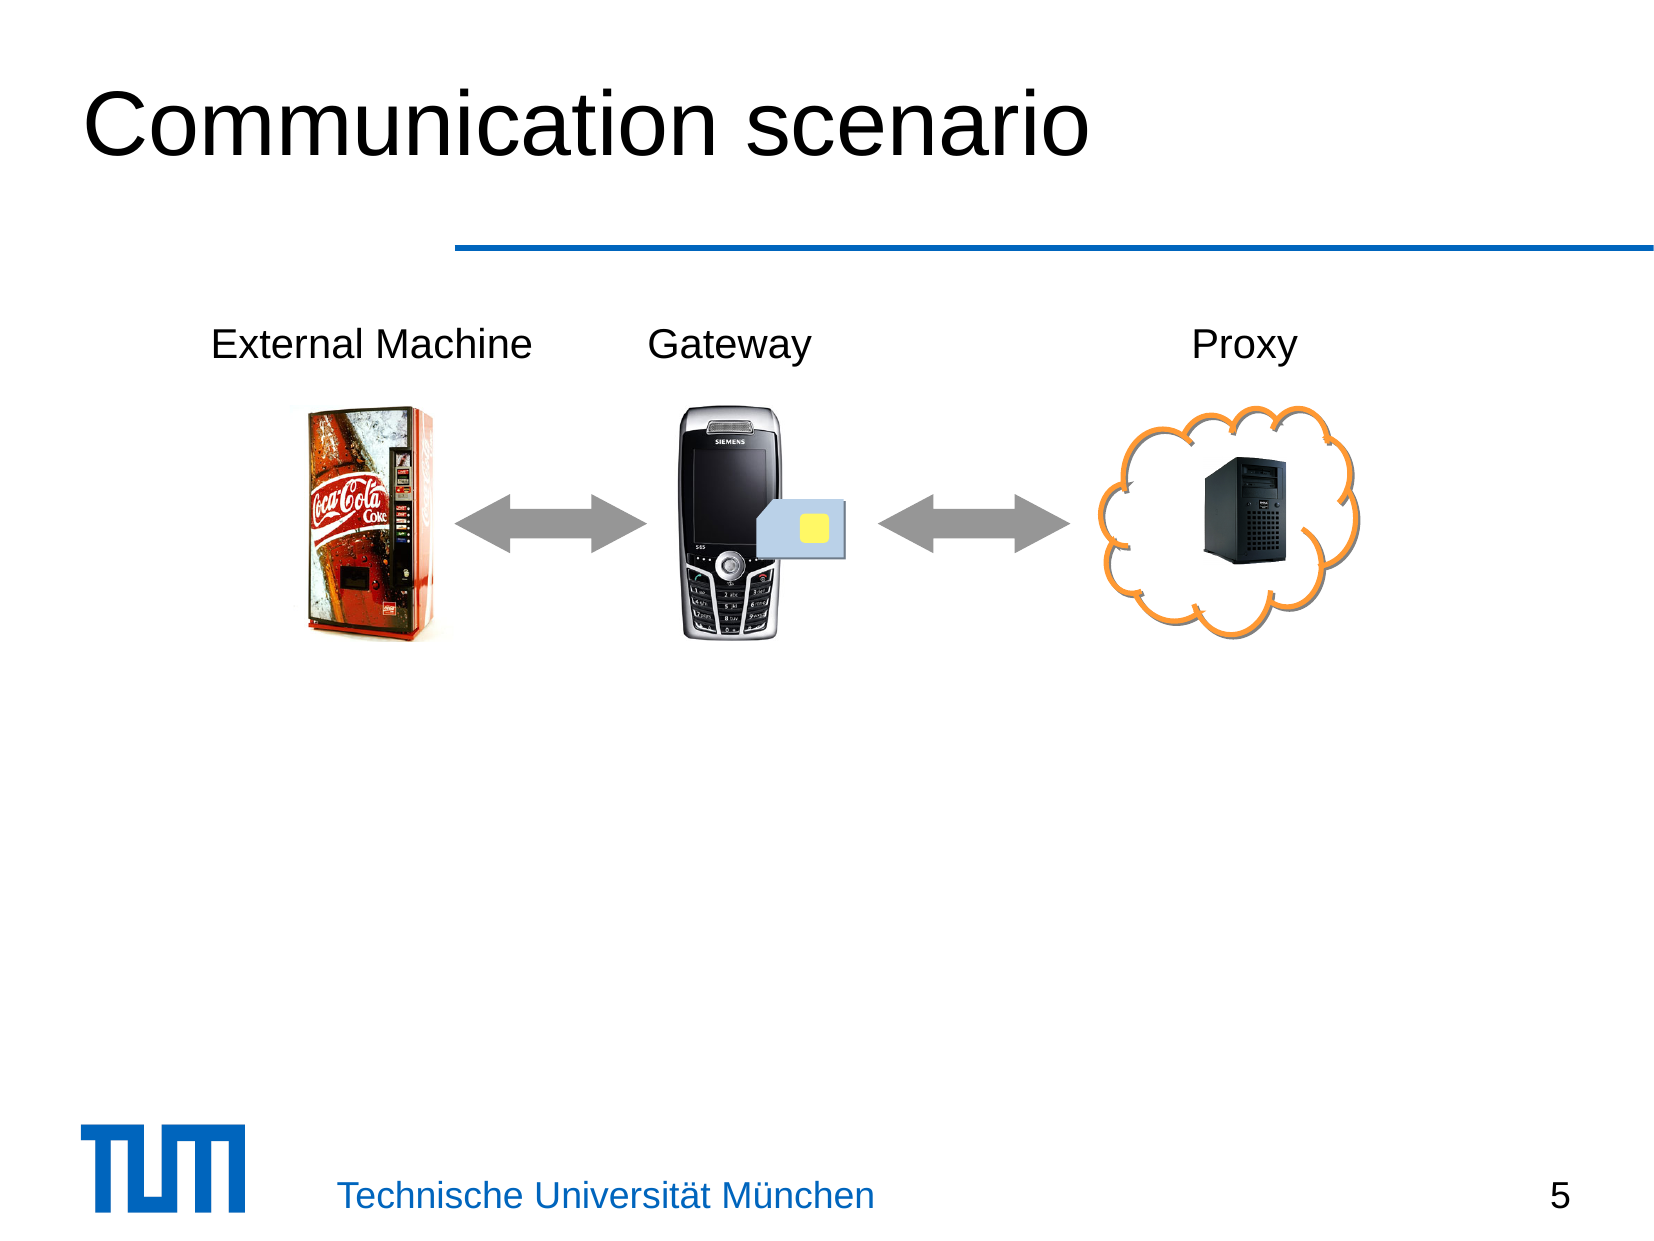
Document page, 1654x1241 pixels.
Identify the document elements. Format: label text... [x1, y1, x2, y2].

text_box Gateway [647, 320, 813, 368]
picture [646, 405, 811, 642]
title Communication scenario [82, 19, 1571, 228]
text_box [756, 499, 844, 558]
picture [1097, 405, 1363, 642]
text_box Proxy [1191, 320, 1299, 368]
text_box External Machine [210, 320, 534, 368]
text_box [454, 494, 648, 554]
text_box [877, 494, 1071, 554]
picture [80, 1124, 245, 1213]
picture [289, 405, 454, 642]
